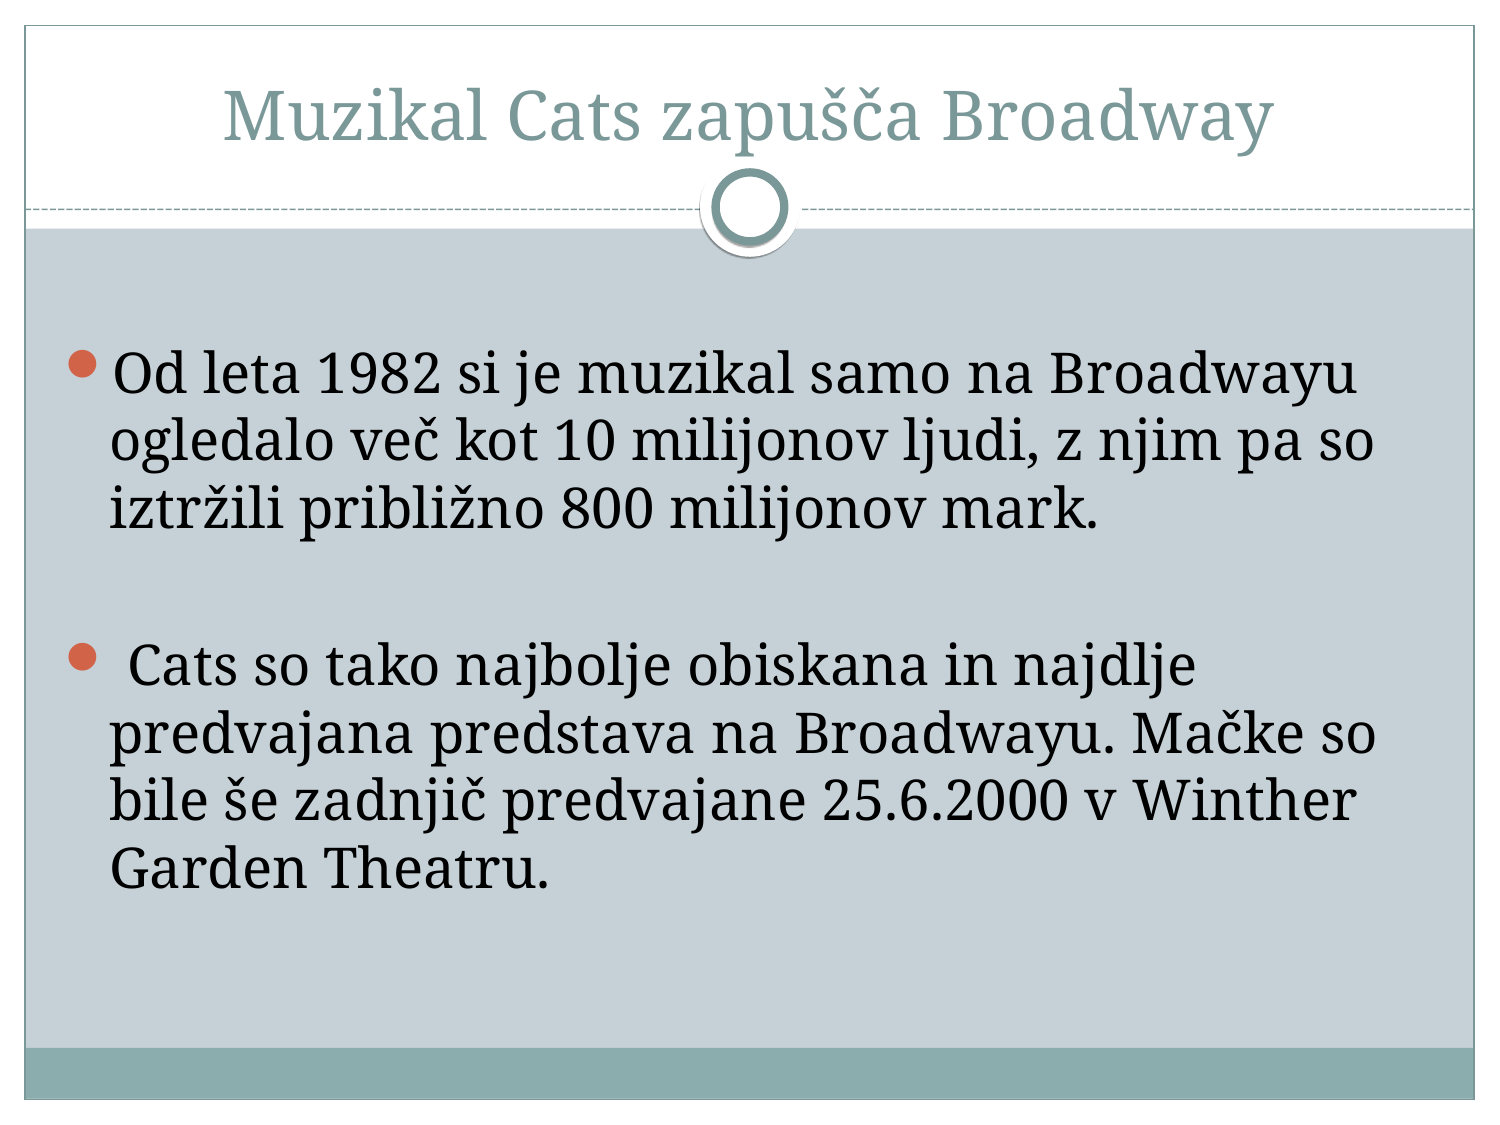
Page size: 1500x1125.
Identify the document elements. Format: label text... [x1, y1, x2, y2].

list Od leta 1982 si je muzikal samo na Broadwayu ogledalo več kot 10 milijonov ljudi, z njim pa so iztržili približno 800 milijonov mark. Cats so tako najbolje obiskana in najdlje predvajana predstava na Broadwayu. Mačke so bile še zadnjič predvajane 25.6.2000 v Winther Garden Theatru. [49, 250, 1445, 1001]
title Muzikal Cats zapušča Broadway [49, 37, 1450, 162]
